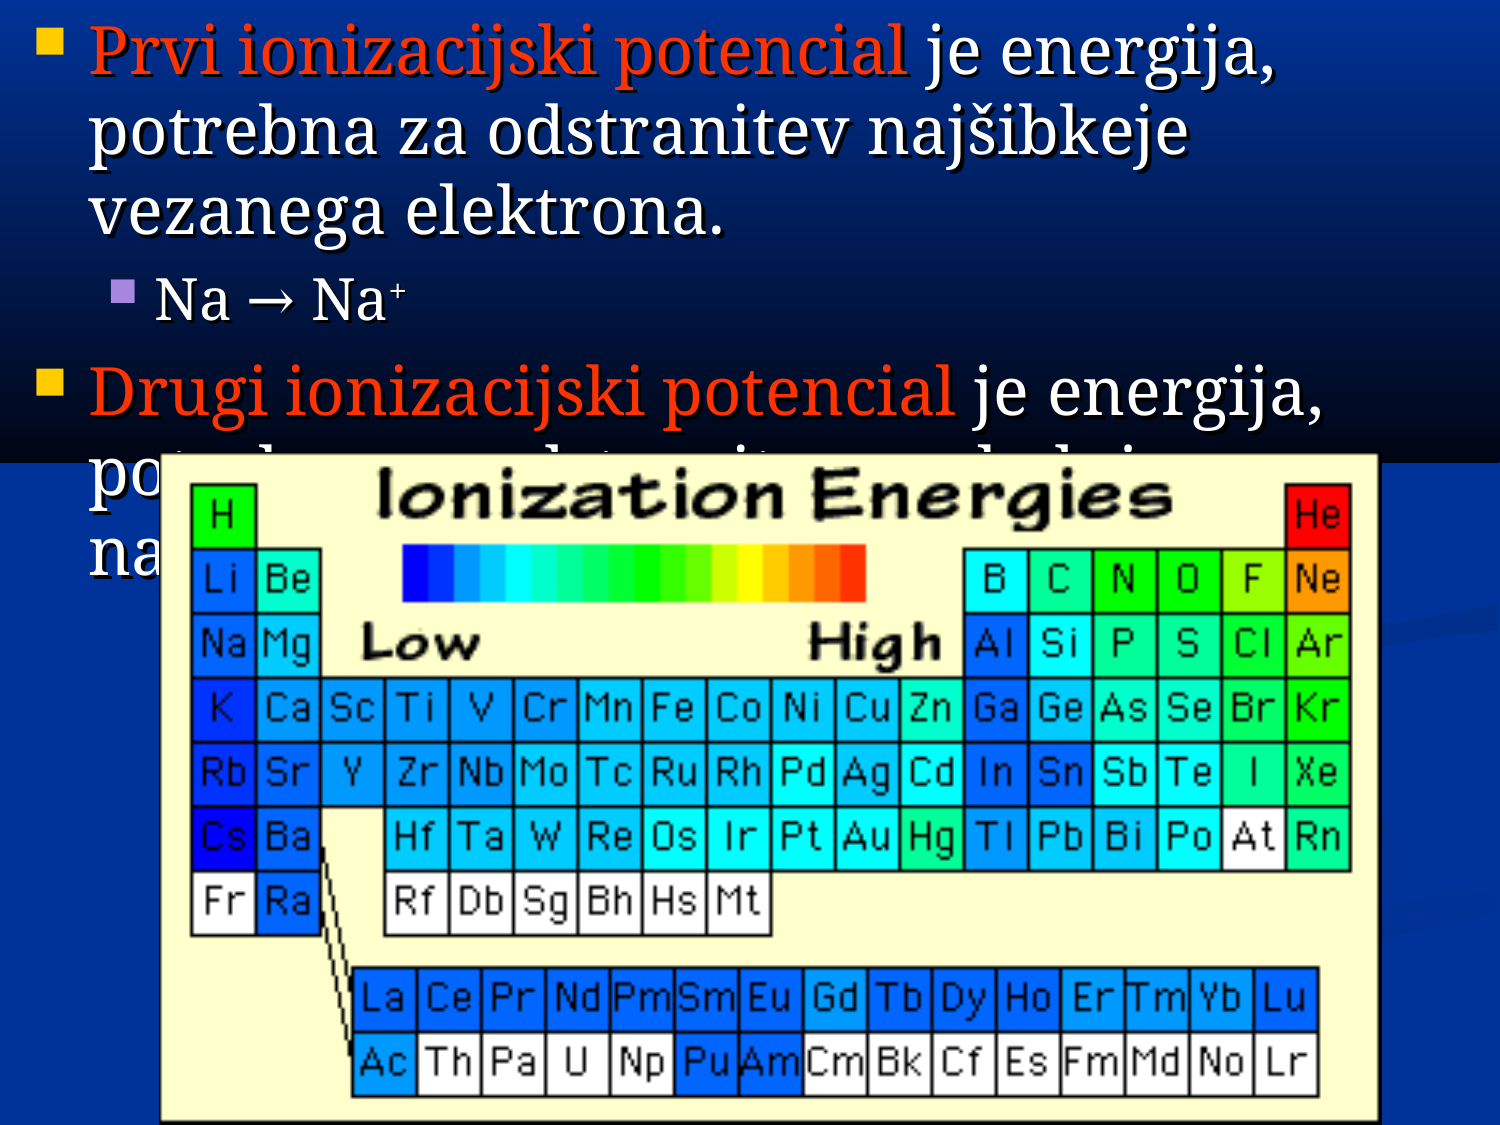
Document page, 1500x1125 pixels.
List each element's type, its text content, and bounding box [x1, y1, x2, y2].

picture [159, 452, 1382, 1125]
list Prvi ionizacijski potencial je energija, potrebna za odstranitev najšibkeje vezanega elektrona. Na → Na+ Drugi ionizacijski potencial je energija, potrebna za odstranitev naslednjega najšibkeje vezanega elektrona. [17, 0, 1500, 1107]
